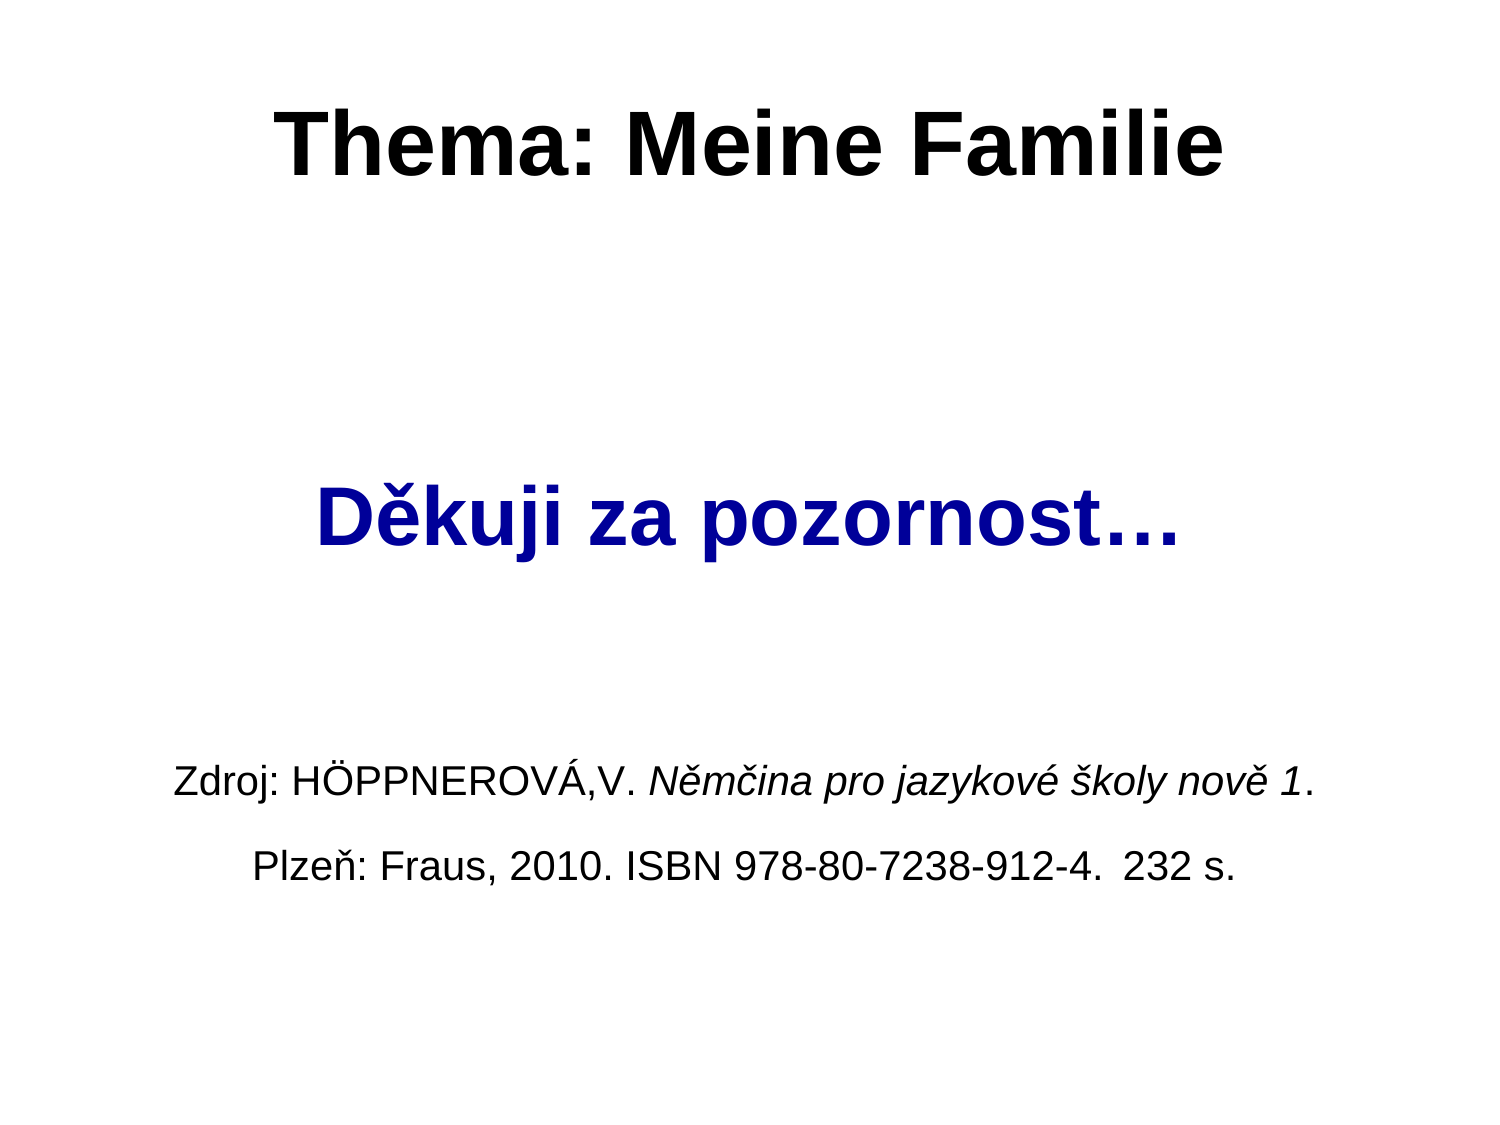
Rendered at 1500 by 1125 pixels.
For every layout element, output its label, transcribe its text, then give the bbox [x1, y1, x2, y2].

title Thema: Meine Familie [75, 45, 1426, 233]
list Děkuji za pozornost… Zdroj: HÖPPNEROVÁ,V. Němčina pro jazykové školy nově 1. Plzeň: Fraus, 2010. ISBN 978-80-7238-912-4. 232 s. [75, 262, 1426, 1125]
